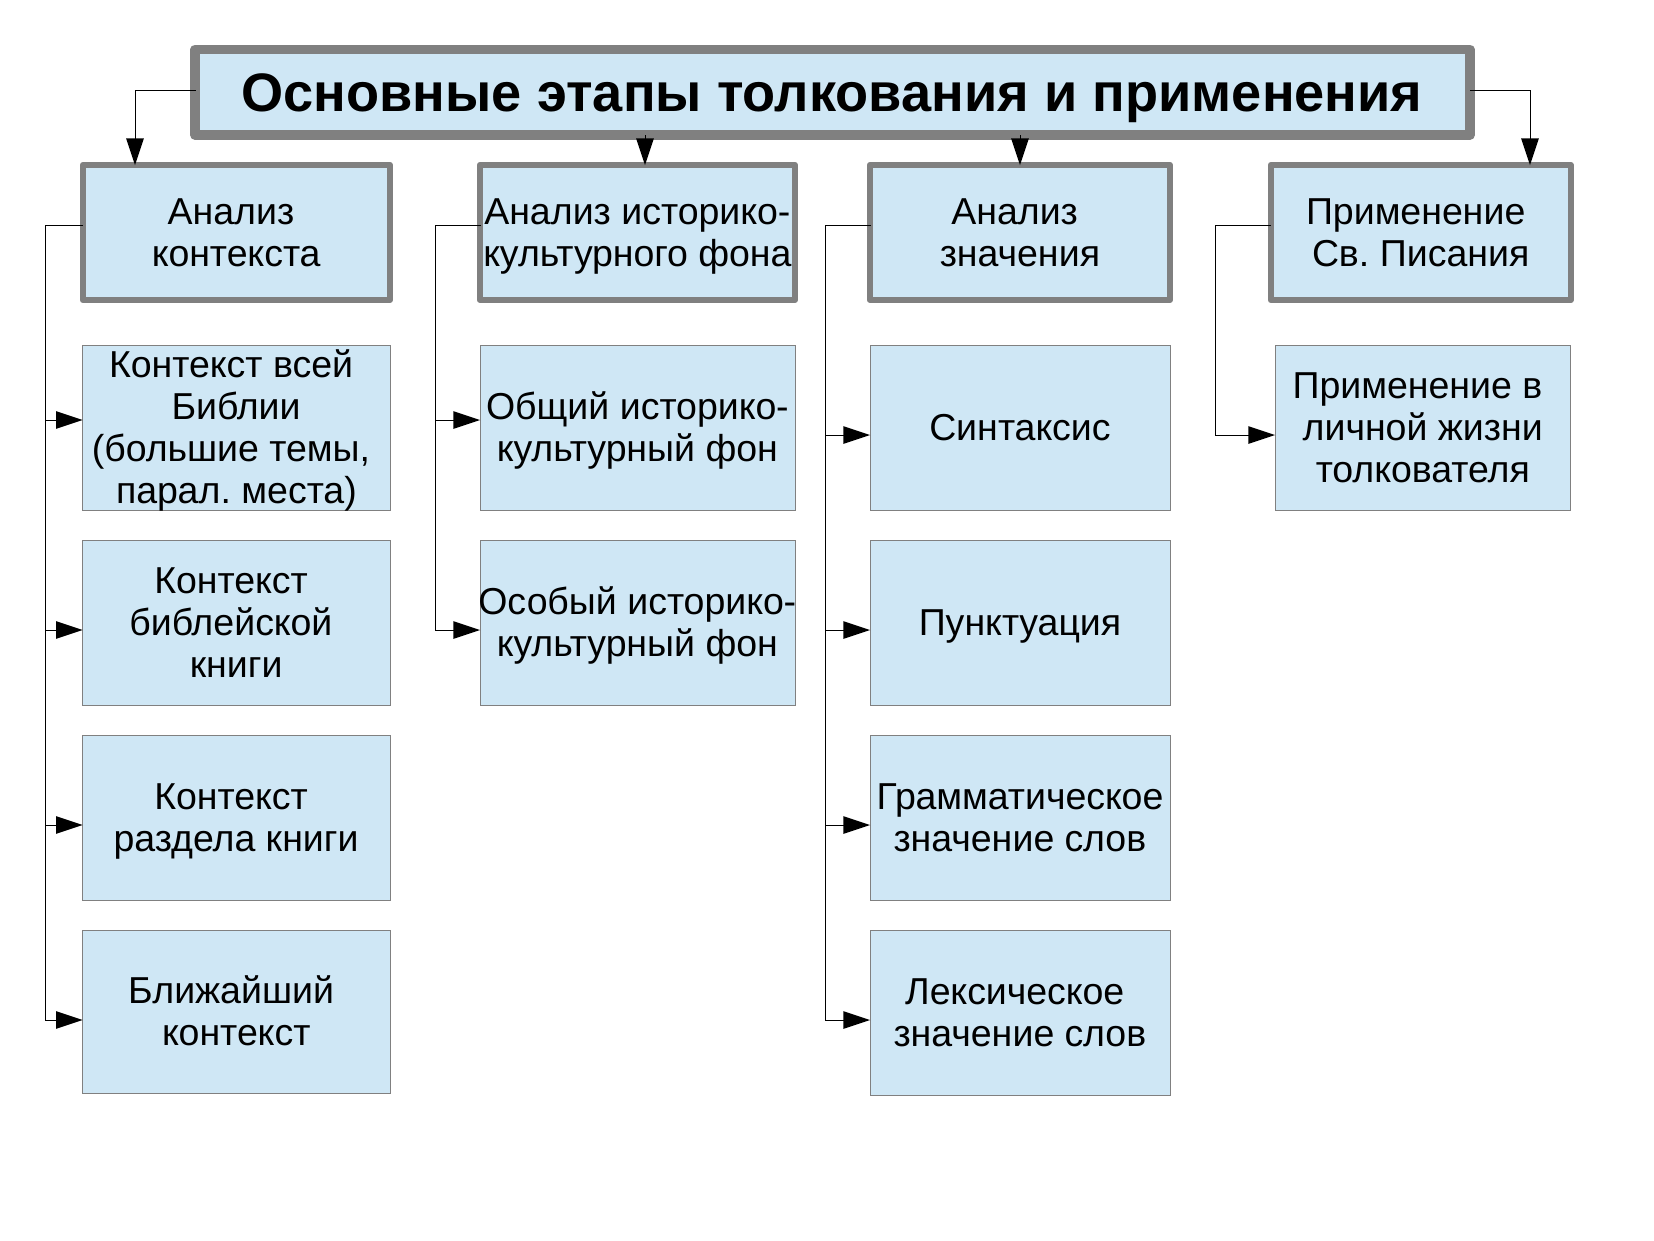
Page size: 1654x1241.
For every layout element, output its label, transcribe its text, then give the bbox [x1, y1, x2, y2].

text_box Анализ значения [870, 165, 1171, 301]
text_box Ближайший контекст [82, 930, 391, 1094]
text_box Применение Св. Писания [1270, 165, 1571, 301]
text_box Основные этапы толкования и применения [195, 49, 1471, 136]
text_box Контекст библейской книги [82, 540, 391, 706]
text_box Особый историко- культурный фон [480, 540, 796, 706]
text_box Анализ историко- культурного фона [480, 165, 796, 301]
text_box Анализ контекста [82, 165, 391, 301]
text_box Контекст всей Библии (большие темы, парал. места) [82, 345, 391, 511]
text_box Синтаксис [870, 345, 1171, 511]
text_box Грамматическое значение слов [870, 735, 1171, 901]
text_box Лексическое значение слов [870, 930, 1171, 1096]
text_box Контекст раздела книги [82, 735, 391, 901]
text_box Общий историко- культурный фон [480, 345, 796, 511]
text_box Пунктуация [870, 540, 1171, 706]
text_box Применение в личной жизни толкователя [1275, 345, 1571, 511]
